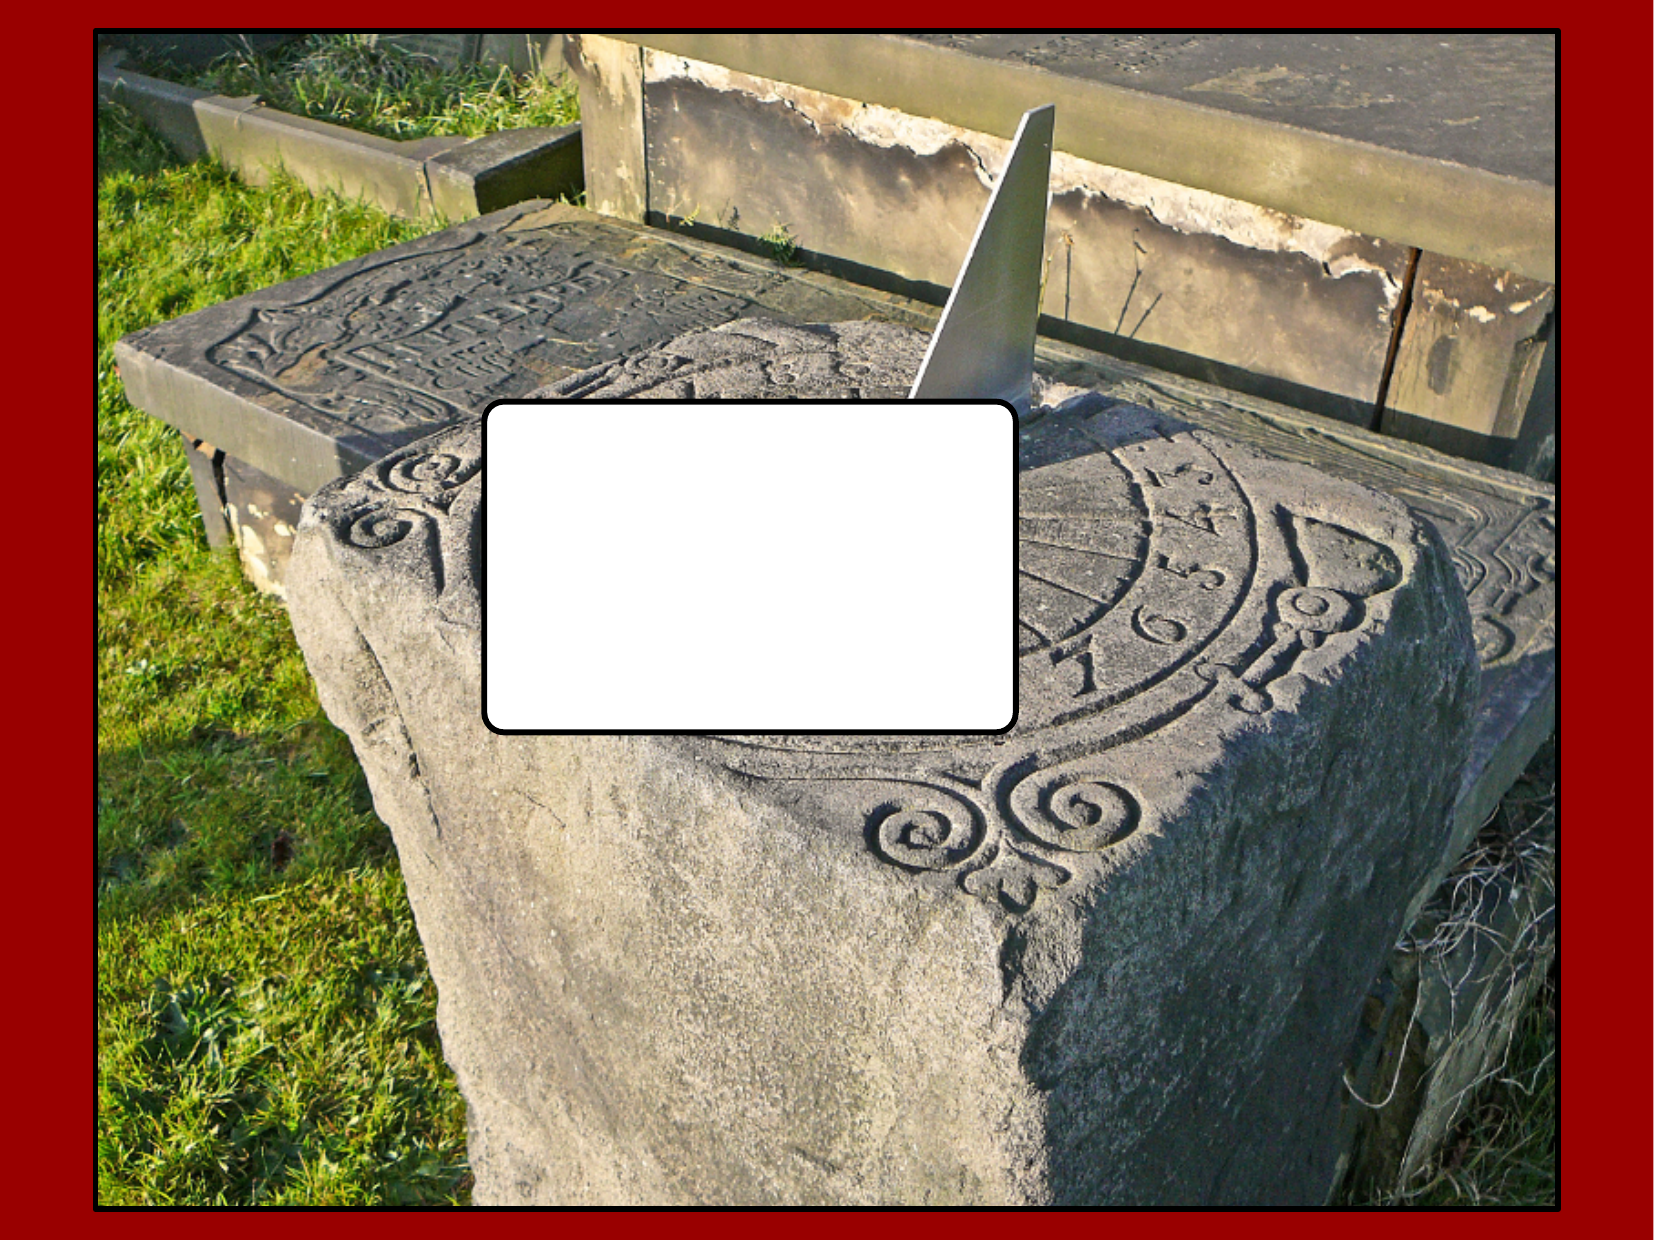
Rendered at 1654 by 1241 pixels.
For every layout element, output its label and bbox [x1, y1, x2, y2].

text_box [484, 401, 1016, 733]
picture [98, 33, 1556, 1207]
